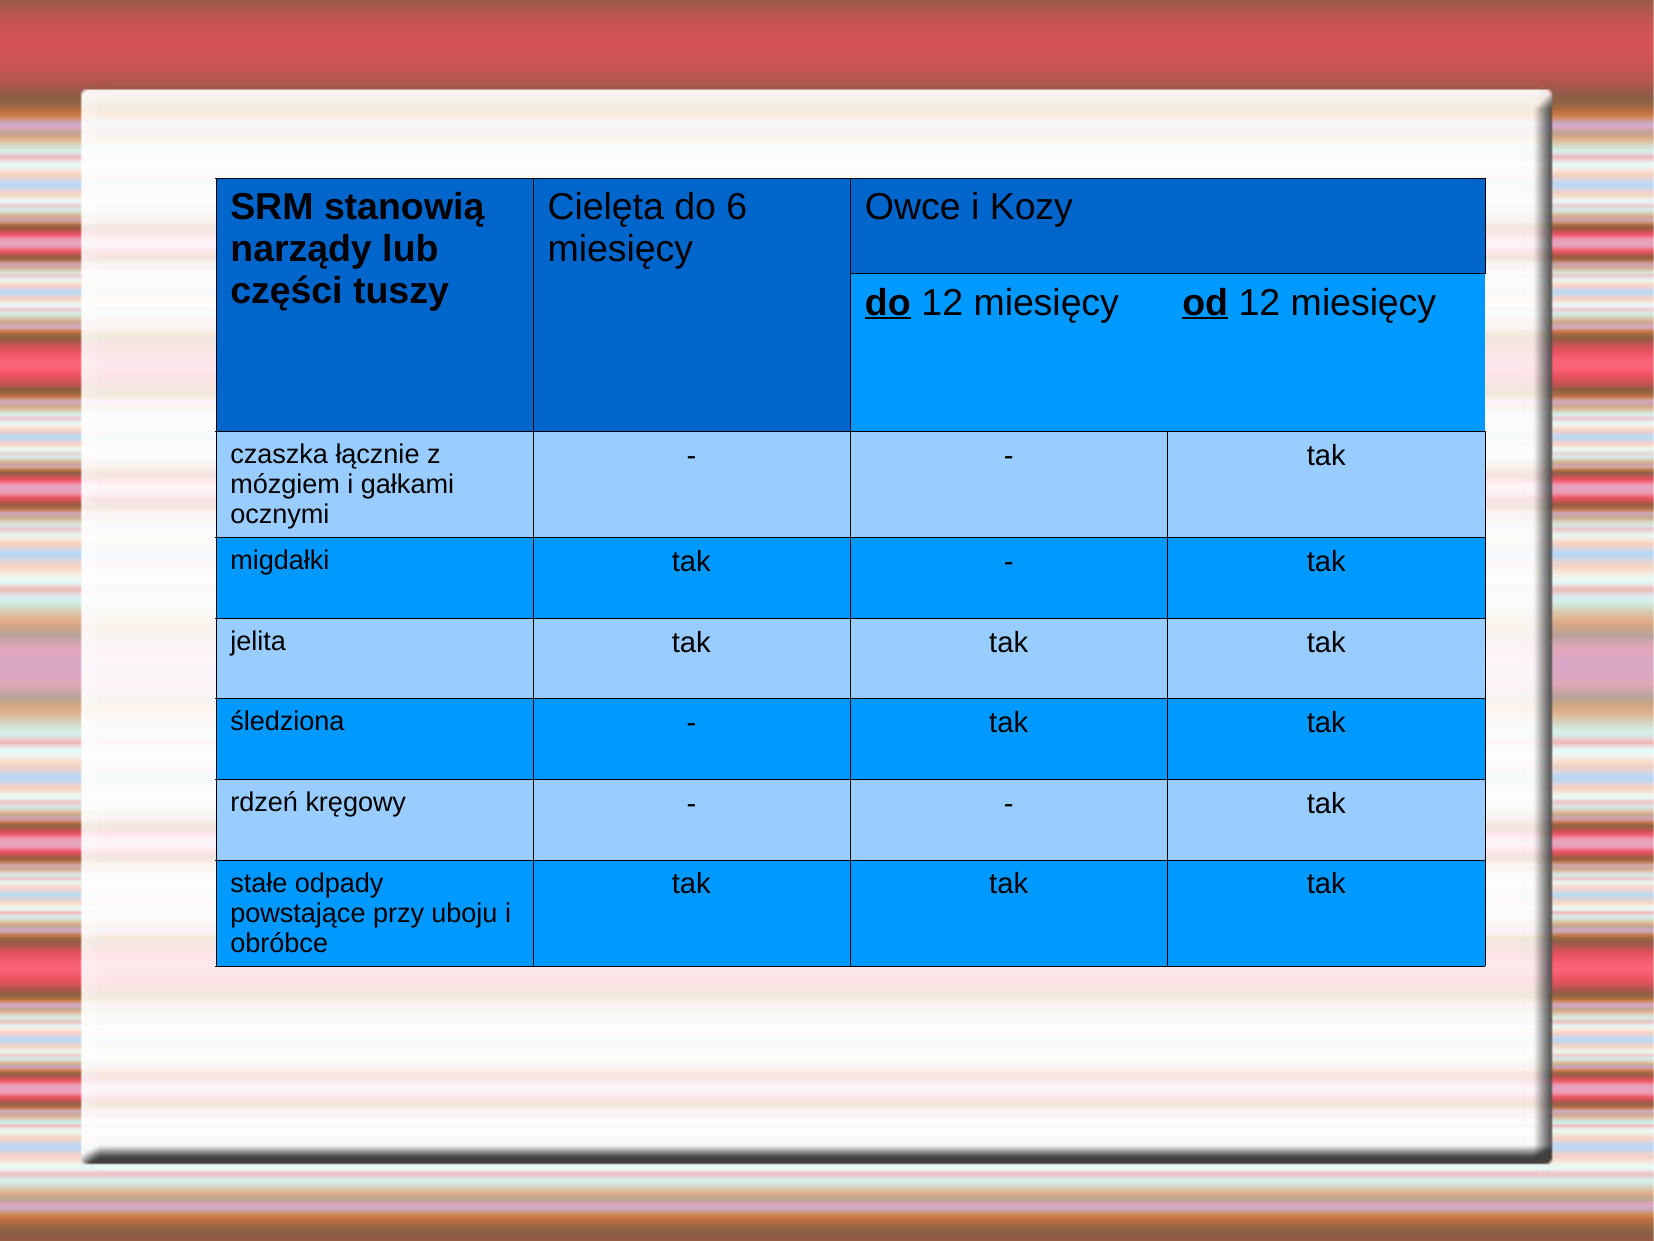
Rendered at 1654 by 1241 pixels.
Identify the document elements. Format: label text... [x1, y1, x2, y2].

table_cell tak [1168, 699, 1485, 779]
table_cell tak [851, 699, 1167, 779]
table_cell - [851, 432, 1167, 537]
table_cell tak [534, 619, 850, 698]
table_cell stałe odpady powstające przy uboju i obróbce [217, 861, 533, 966]
table_cell czaszka łącznie z mózgiem i gałkami ocznymi [217, 432, 533, 537]
picture [0, 0, 1654, 1241]
table_cell śledziona [217, 699, 533, 779]
table_header SRM stanowią narządy lub części tuszy [217, 179, 533, 431]
table_cell jelita [217, 619, 533, 698]
table_cell - [851, 780, 1167, 860]
table_cell - [534, 699, 850, 779]
table_cell tak [534, 538, 850, 618]
table_cell rdzeń kręgowy [217, 780, 533, 860]
table_header Cielęta do 6 miesięcy [534, 179, 850, 431]
table_cell od 12 miesięcy [1168, 274, 1485, 431]
table_cell do 12 miesięcy [851, 274, 1168, 431]
table_header Owce i Kozy [851, 179, 1485, 273]
table_cell migdałki [217, 538, 533, 618]
table_cell tak [1168, 538, 1485, 618]
table_cell tak [851, 861, 1167, 966]
table_cell - [534, 780, 850, 860]
table_cell tak [1168, 780, 1485, 860]
table_cell tak [1168, 861, 1485, 966]
table_cell tak [1168, 432, 1485, 537]
table_cell tak [1168, 619, 1485, 698]
table_cell tak [534, 861, 850, 966]
table_cell tak [851, 619, 1167, 698]
table_cell - [534, 432, 850, 537]
table_cell - [851, 538, 1167, 618]
